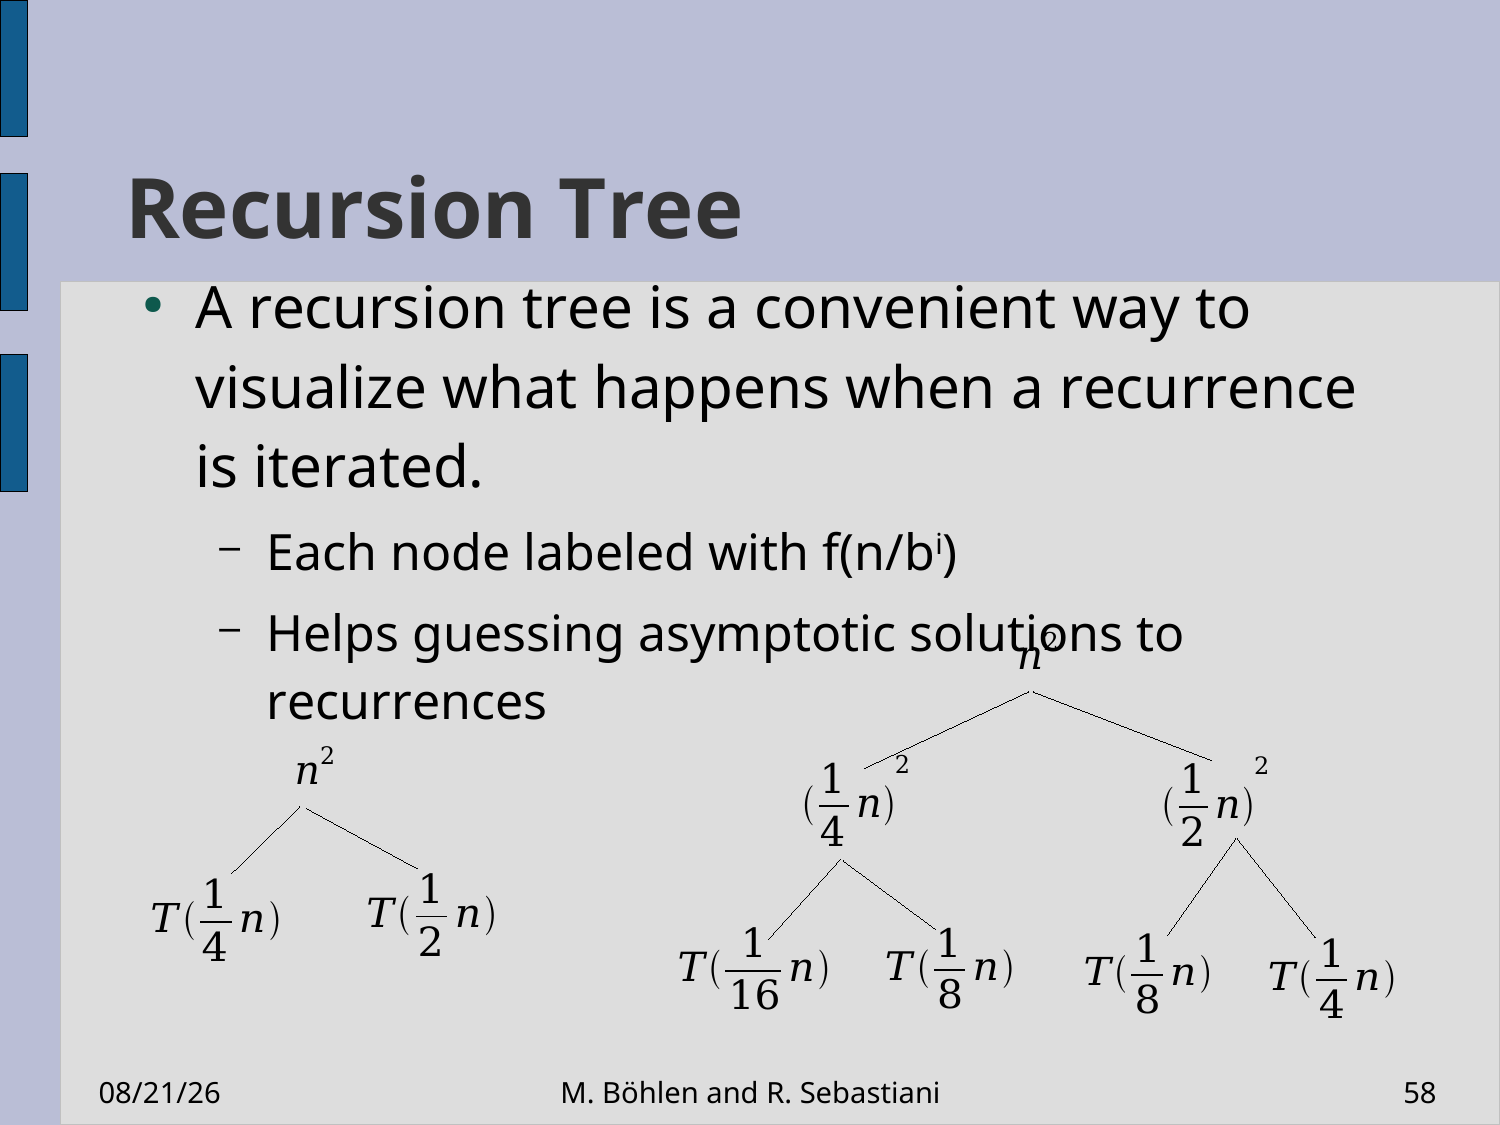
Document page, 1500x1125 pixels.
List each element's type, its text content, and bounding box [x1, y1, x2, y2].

chart [1155, 751, 1276, 856]
chart [358, 867, 500, 967]
list A recursion tree is a convenient way to visualize what happens when a recurrence is iterated. Each node labeled with f(n/bi) Helps guessing asymptotic solutions to recurrences [110, 258, 1392, 1037]
chart [287, 741, 343, 794]
chart [1075, 926, 1217, 1022]
chart [142, 872, 285, 972]
chart [877, 921, 1018, 1019]
chart [1009, 626, 1064, 680]
title Recursion Tree [110, 67, 1392, 258]
chart [796, 749, 918, 857]
chart [1260, 931, 1402, 1027]
chart [670, 921, 836, 1021]
